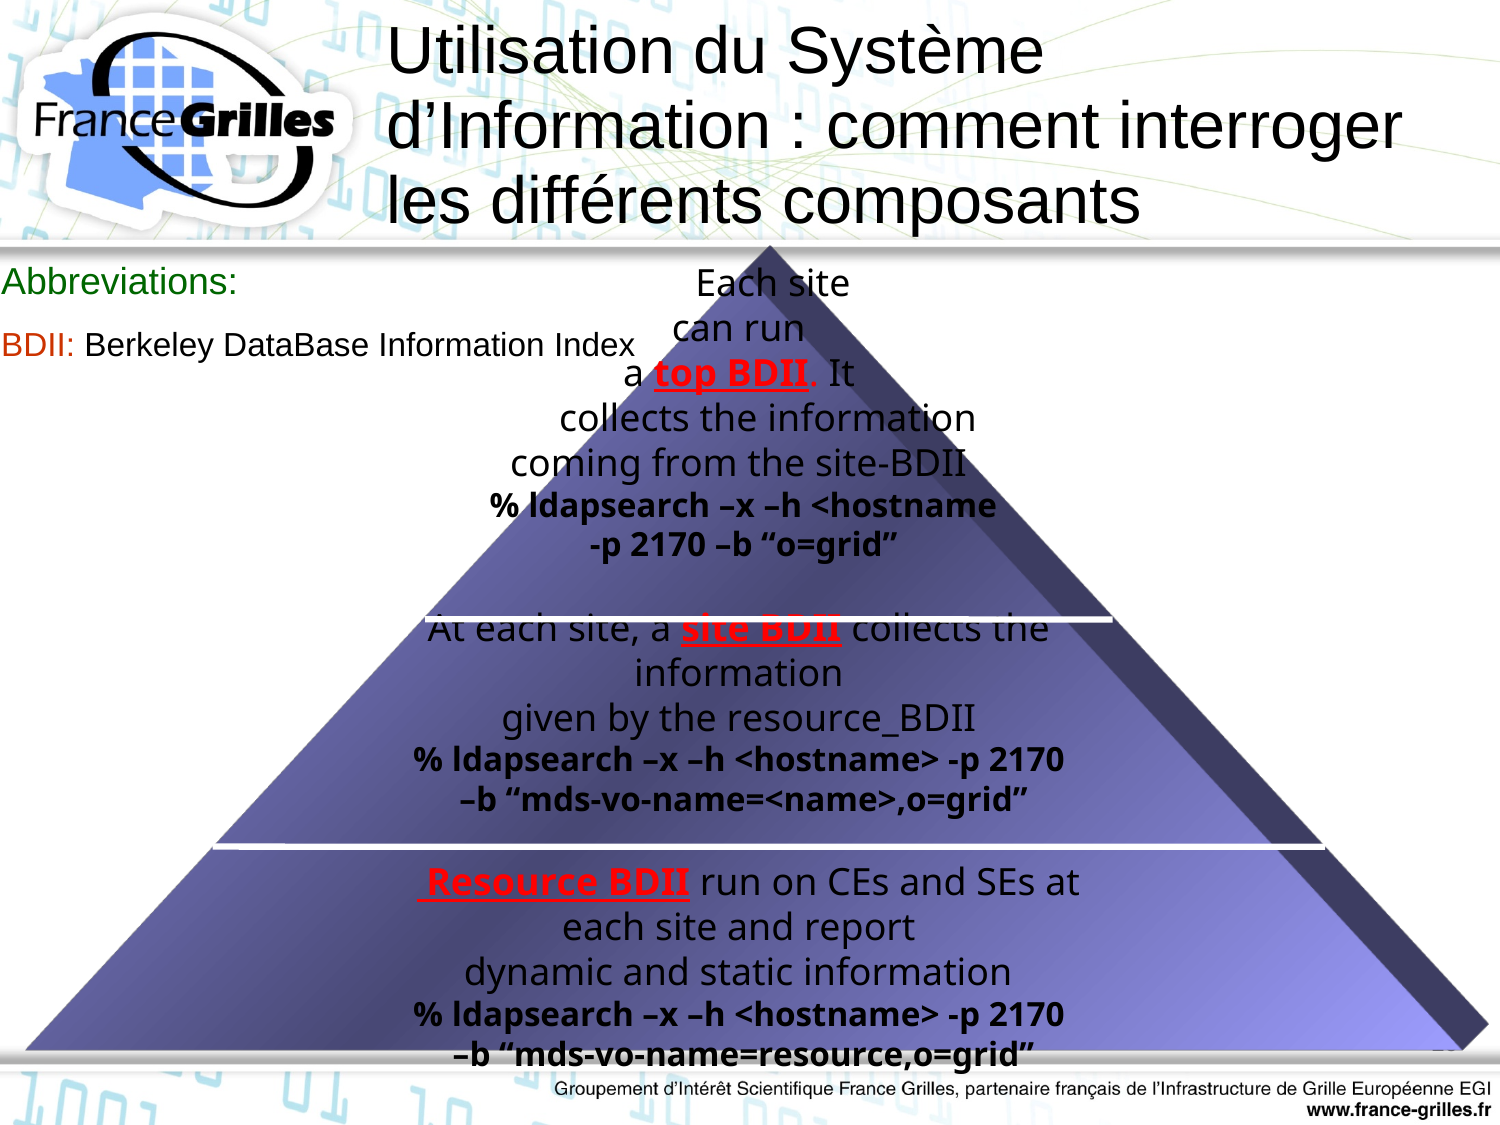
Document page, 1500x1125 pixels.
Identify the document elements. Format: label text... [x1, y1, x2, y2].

picture [0, 0, 1500, 1125]
text_box Abbreviations: BDII: Berkeley DataBase Information Index [0, 249, 50, 371]
picture [1005, 1052, 1012, 1062]
picture [836, 1051, 843, 1062]
list [556, 458, 566, 474]
picture [553, 1052, 560, 1062]
list [50, 236, 1463, 1015]
picture [959, 1052, 966, 1062]
list [628, 376, 638, 384]
picture [919, 1052, 926, 1062]
list [935, 413, 947, 429]
picture [816, 1052, 823, 1062]
title Utilisation du Système d’Information : comment interroger les différents composants [372, 0, 1459, 236]
picture [0, 0, 372, 249]
list [721, 286, 729, 293]
picture [600, 1051, 606, 1062]
picture [620, 1052, 627, 1062]
picture [477, 1052, 484, 1062]
